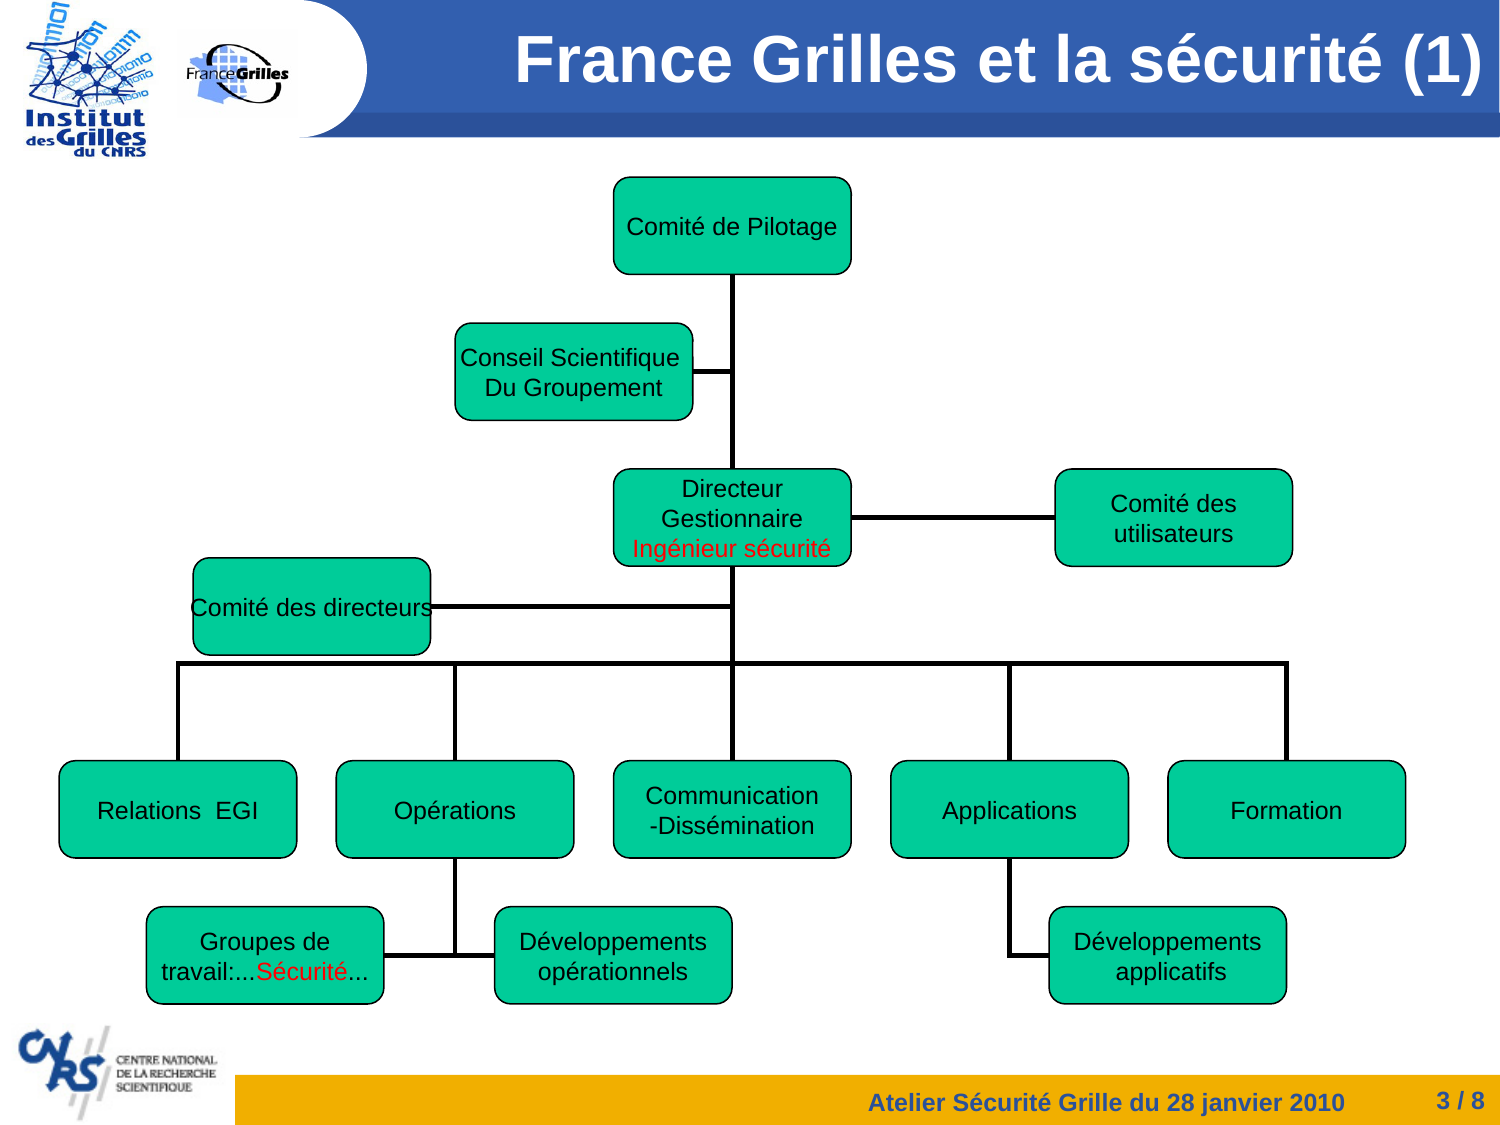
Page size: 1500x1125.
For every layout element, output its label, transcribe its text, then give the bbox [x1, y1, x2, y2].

text_box Relations EGI [59, 760, 297, 859]
text_box Communication -Dissémination [613, 760, 852, 859]
text_box Directeur Gestionnaire Ingénieur sécurité [613, 468, 852, 567]
text_box <numéro> / 8 [1397, 1076, 1500, 1125]
text_box Développements applicatifs [1049, 906, 1287, 1004]
picture [0, 0, 298, 159]
text_box Formation [1167, 760, 1406, 859]
text_box Groupes de travail:...Sécurité... [146, 906, 384, 1004]
text_box Comité des utilisateurs [1055, 469, 1293, 567]
title France Grilles et la sécurité (1) [395, 0, 1500, 134]
text_box Développements opérationnels [494, 906, 733, 1004]
list [21, 170, 1472, 1062]
text_box Atelier Sécurité Grille du 28 janvier 2010 [261, 1079, 1362, 1125]
text_box Opérations [336, 760, 574, 859]
picture [0, 1023, 235, 1125]
text_box Comité de Pilotage [613, 177, 852, 275]
text_box Comité des directeurs [193, 557, 431, 656]
text_box Applications [890, 760, 1129, 859]
text_box Conseil Scientifique Du Groupement [455, 323, 693, 421]
